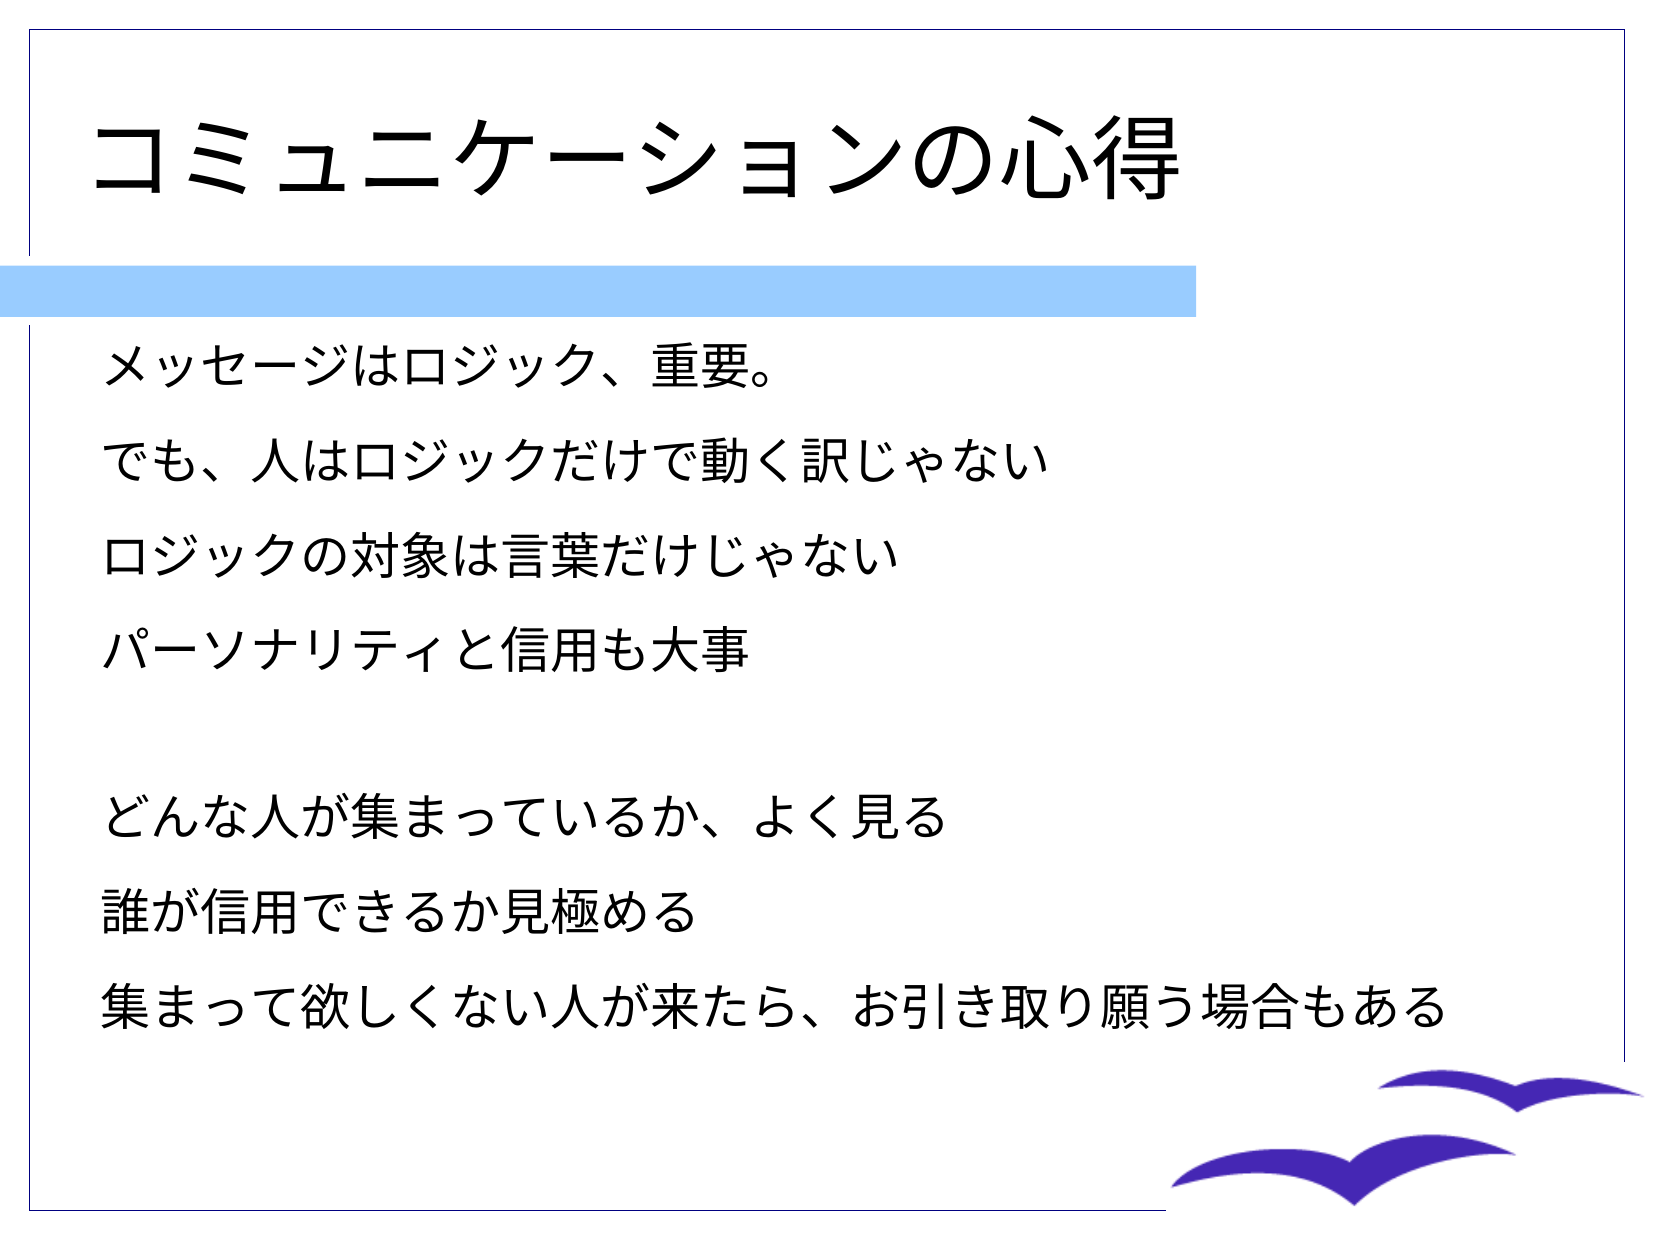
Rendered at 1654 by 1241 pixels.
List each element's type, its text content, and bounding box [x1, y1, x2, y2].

title コミュニケーションの心得 [82, 49, 1571, 257]
picture [1166, 1062, 1654, 1211]
list メッセージはロジック、重要。 でも、人はロジックだけで動く訳じゃない ロジックの対象は言葉だけじゃない パーソナリティと信用も大事 どんな人が集まっているか、よく見る 誰が信用できるか見極める 集まって欲しくない人が来たら、お引き取り願う場合もある [82, 326, 1571, 1109]
